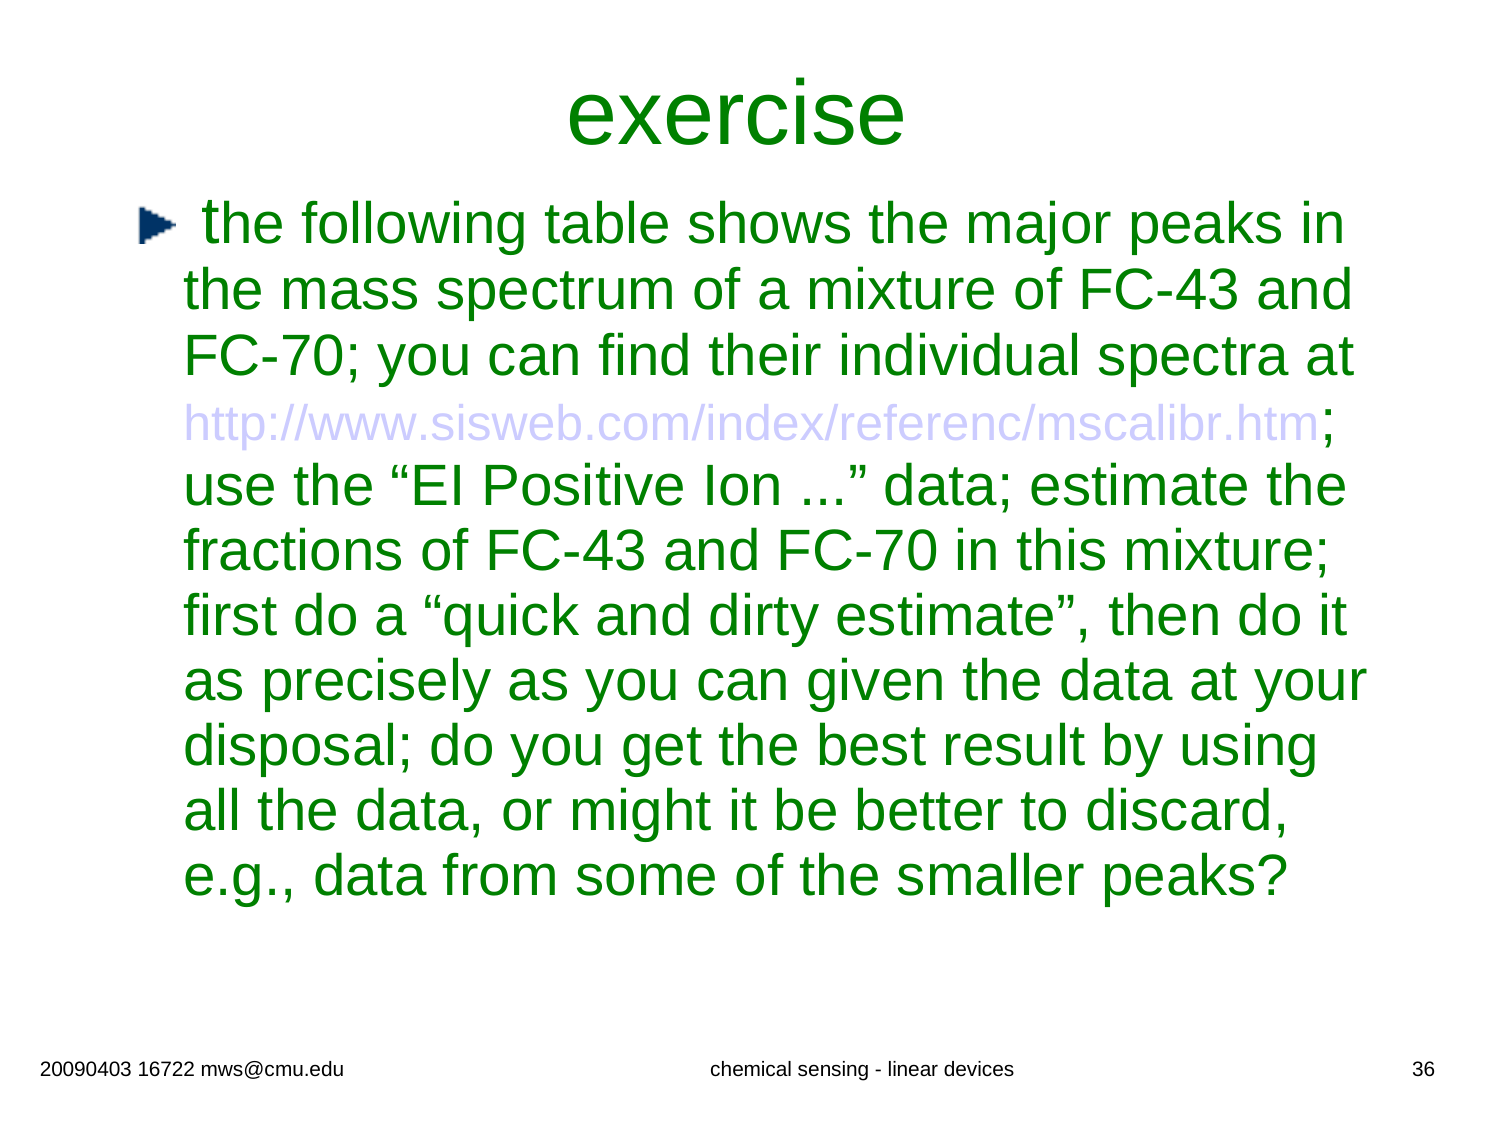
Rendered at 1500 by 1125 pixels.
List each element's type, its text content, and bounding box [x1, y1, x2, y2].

title exercise [99, 49, 1375, 176]
list the following table shows the major peaks in the mass spectrum of a mixture of FC-43 and FC-70; you can find their individual spectra at http://www.sisweb.com/index/referenc/mscalibr.htm; use the “EI Positive Ion ...” data; estimate the fractions of FC-43 and FC-70 in this mixture; first do a “quick and dirty estimate”, then do it as precisely as you can given the data at your disposal; do you get the best result by using all the data, or might it be better to discard, e.g., data from some of the smaller peaks? [112, 174, 1388, 976]
